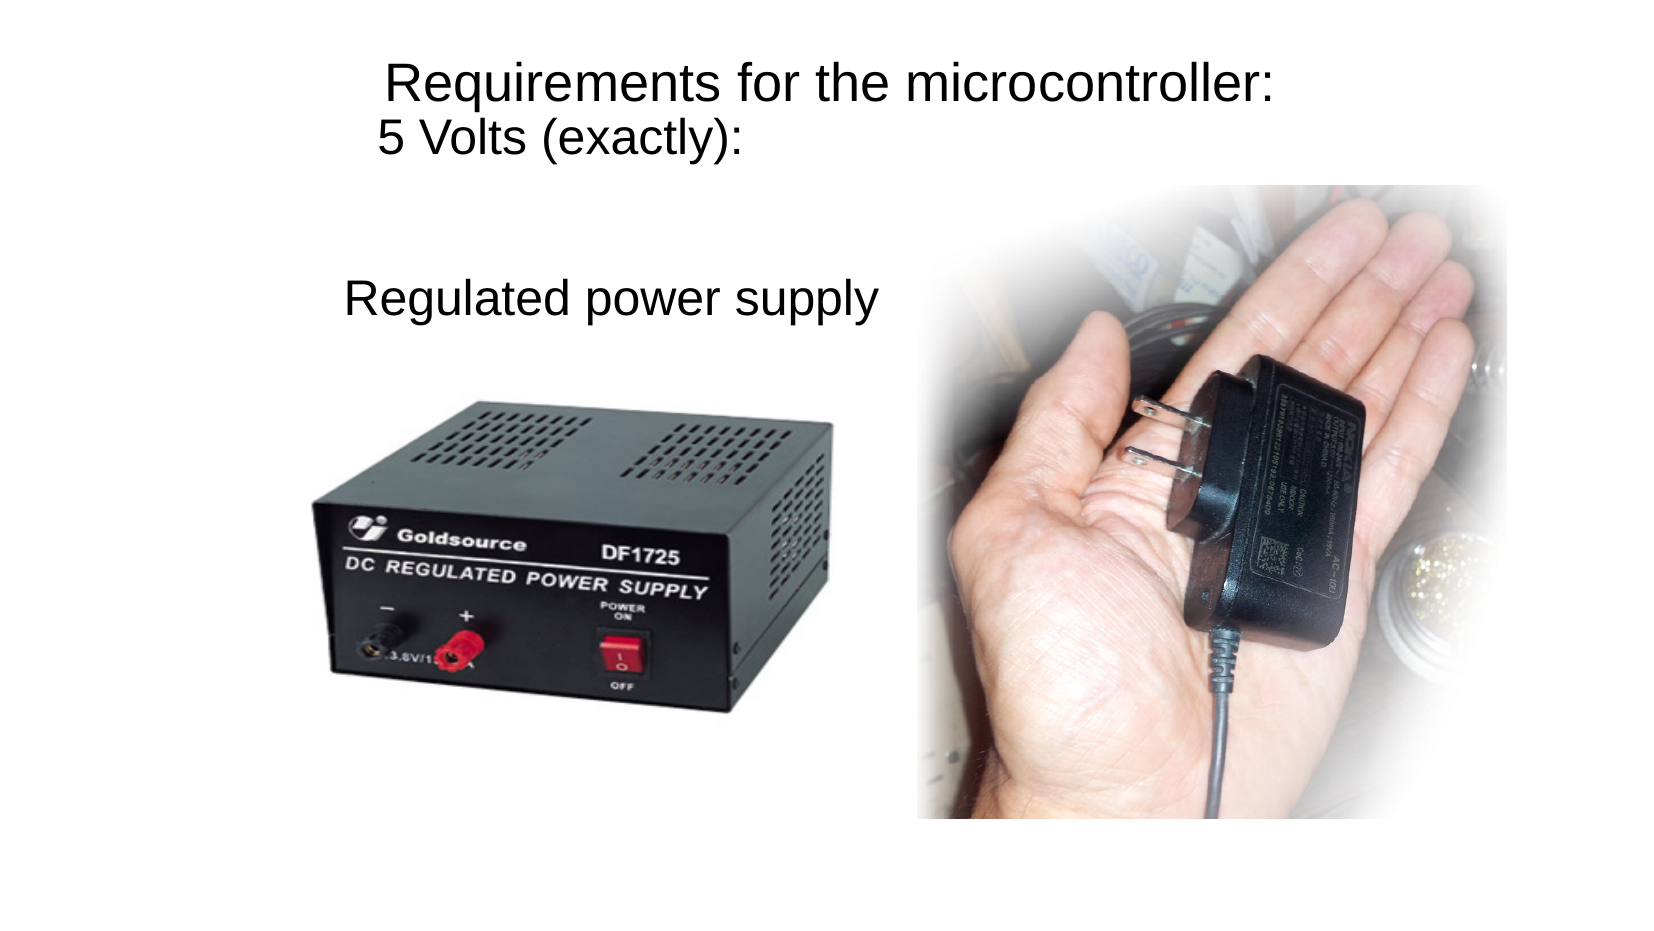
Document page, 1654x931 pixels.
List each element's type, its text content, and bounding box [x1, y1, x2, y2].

picture [297, 333, 858, 779]
title Requirements for the microcontroller: [182, 45, 1479, 120]
title 5 Volts (exactly): [326, 109, 796, 166]
title Regulated power supply [324, 270, 899, 327]
picture [917, 185, 1507, 819]
